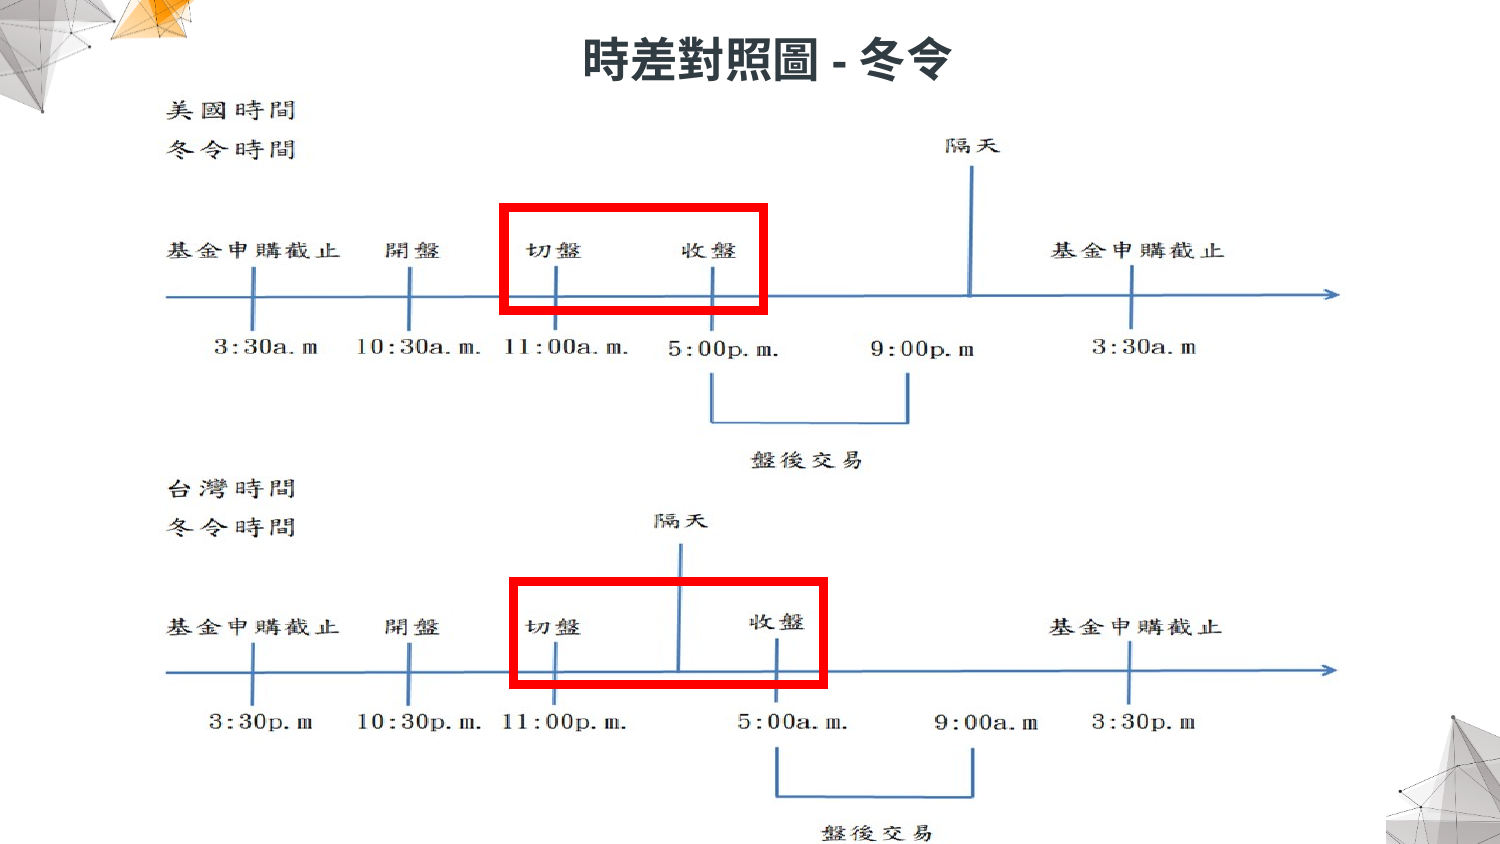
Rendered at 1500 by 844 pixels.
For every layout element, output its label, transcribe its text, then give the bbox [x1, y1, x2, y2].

text_box 時差對照圖-冬令 [582, 29, 955, 88]
picture [0, 0, 1500, 844]
